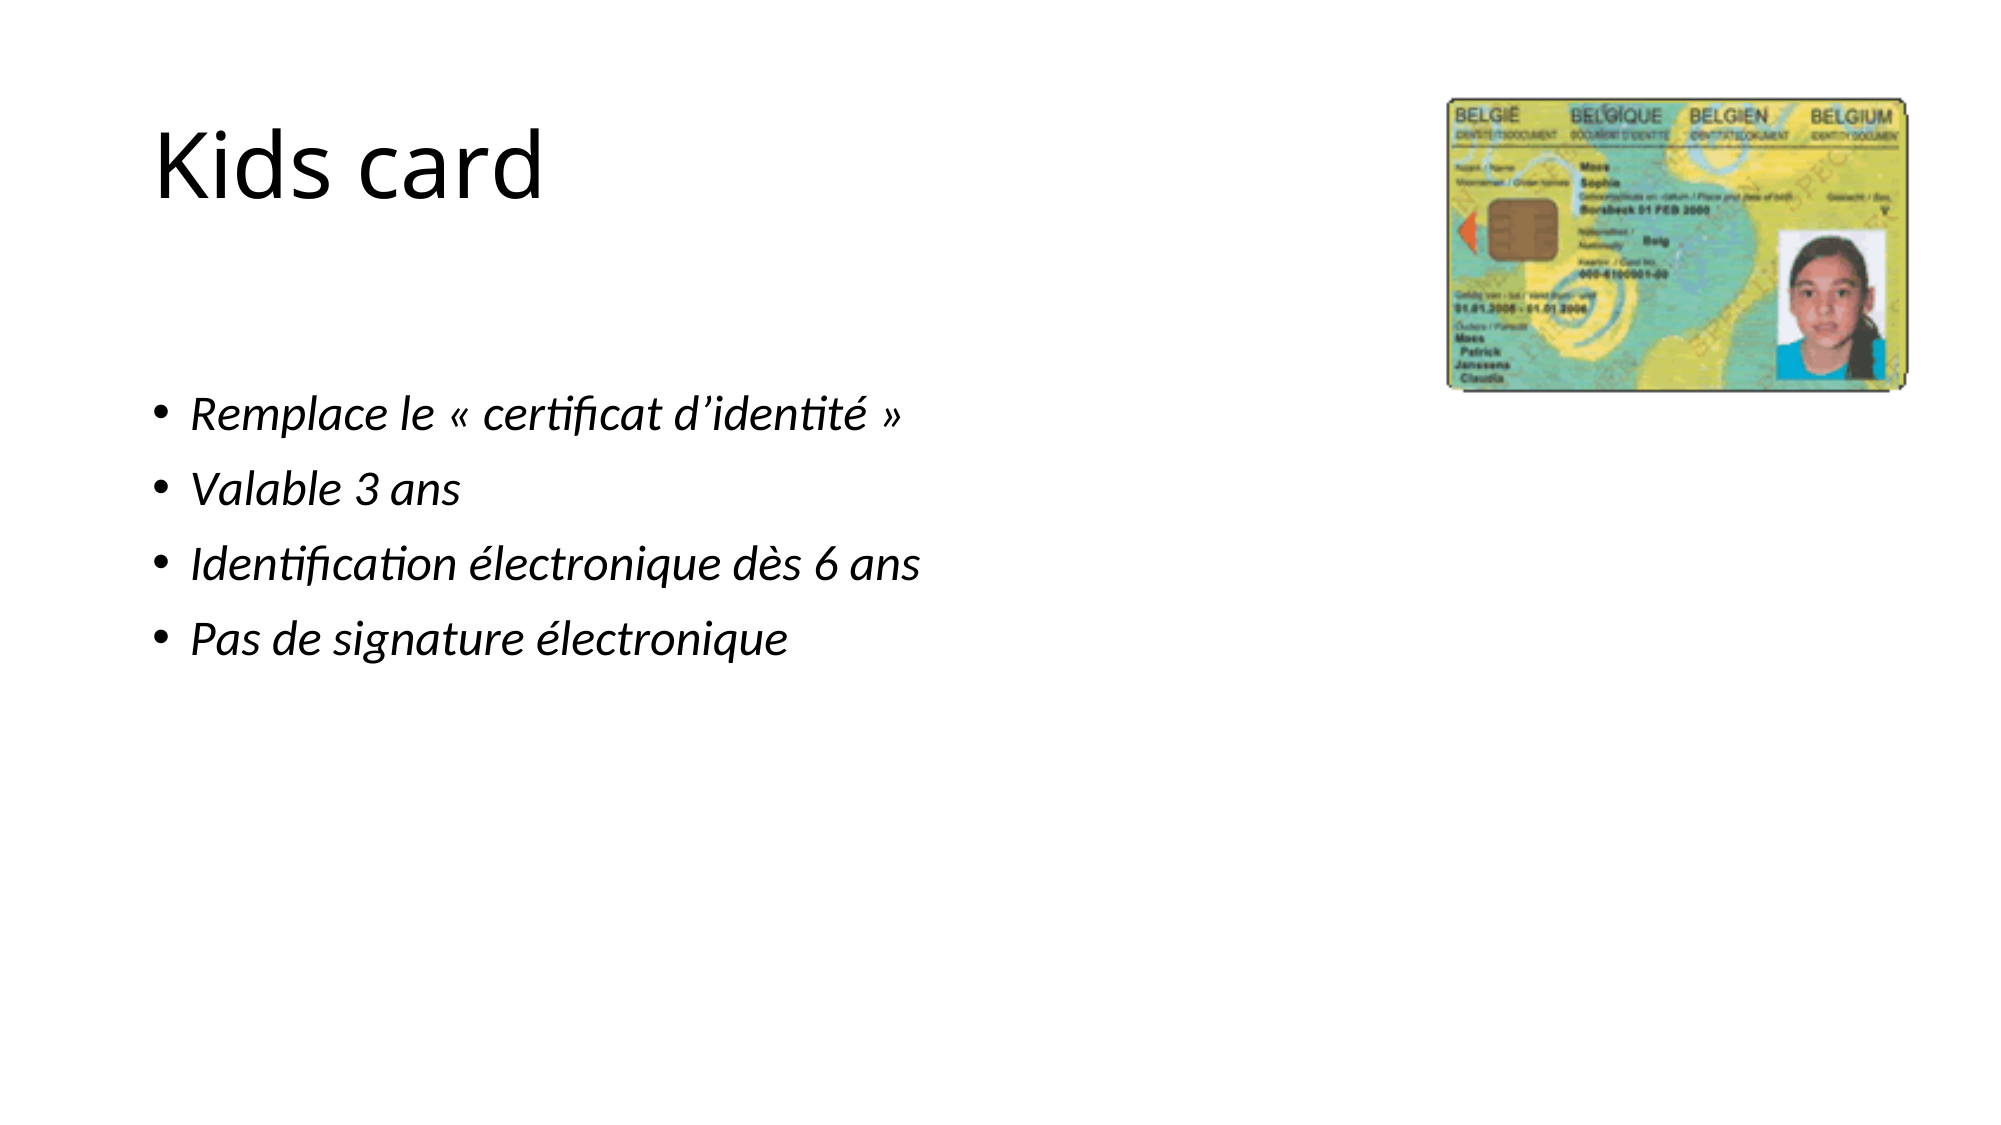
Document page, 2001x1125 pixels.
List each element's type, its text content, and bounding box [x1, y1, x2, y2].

text_box Remplace le « certificat d’identité » Valable 3 ans Identification électronique dès 6 ans Pas de signature électronique [137, 299, 1863, 1014]
text_box Kids card [137, 59, 1863, 278]
picture [1419, 68, 1940, 419]
